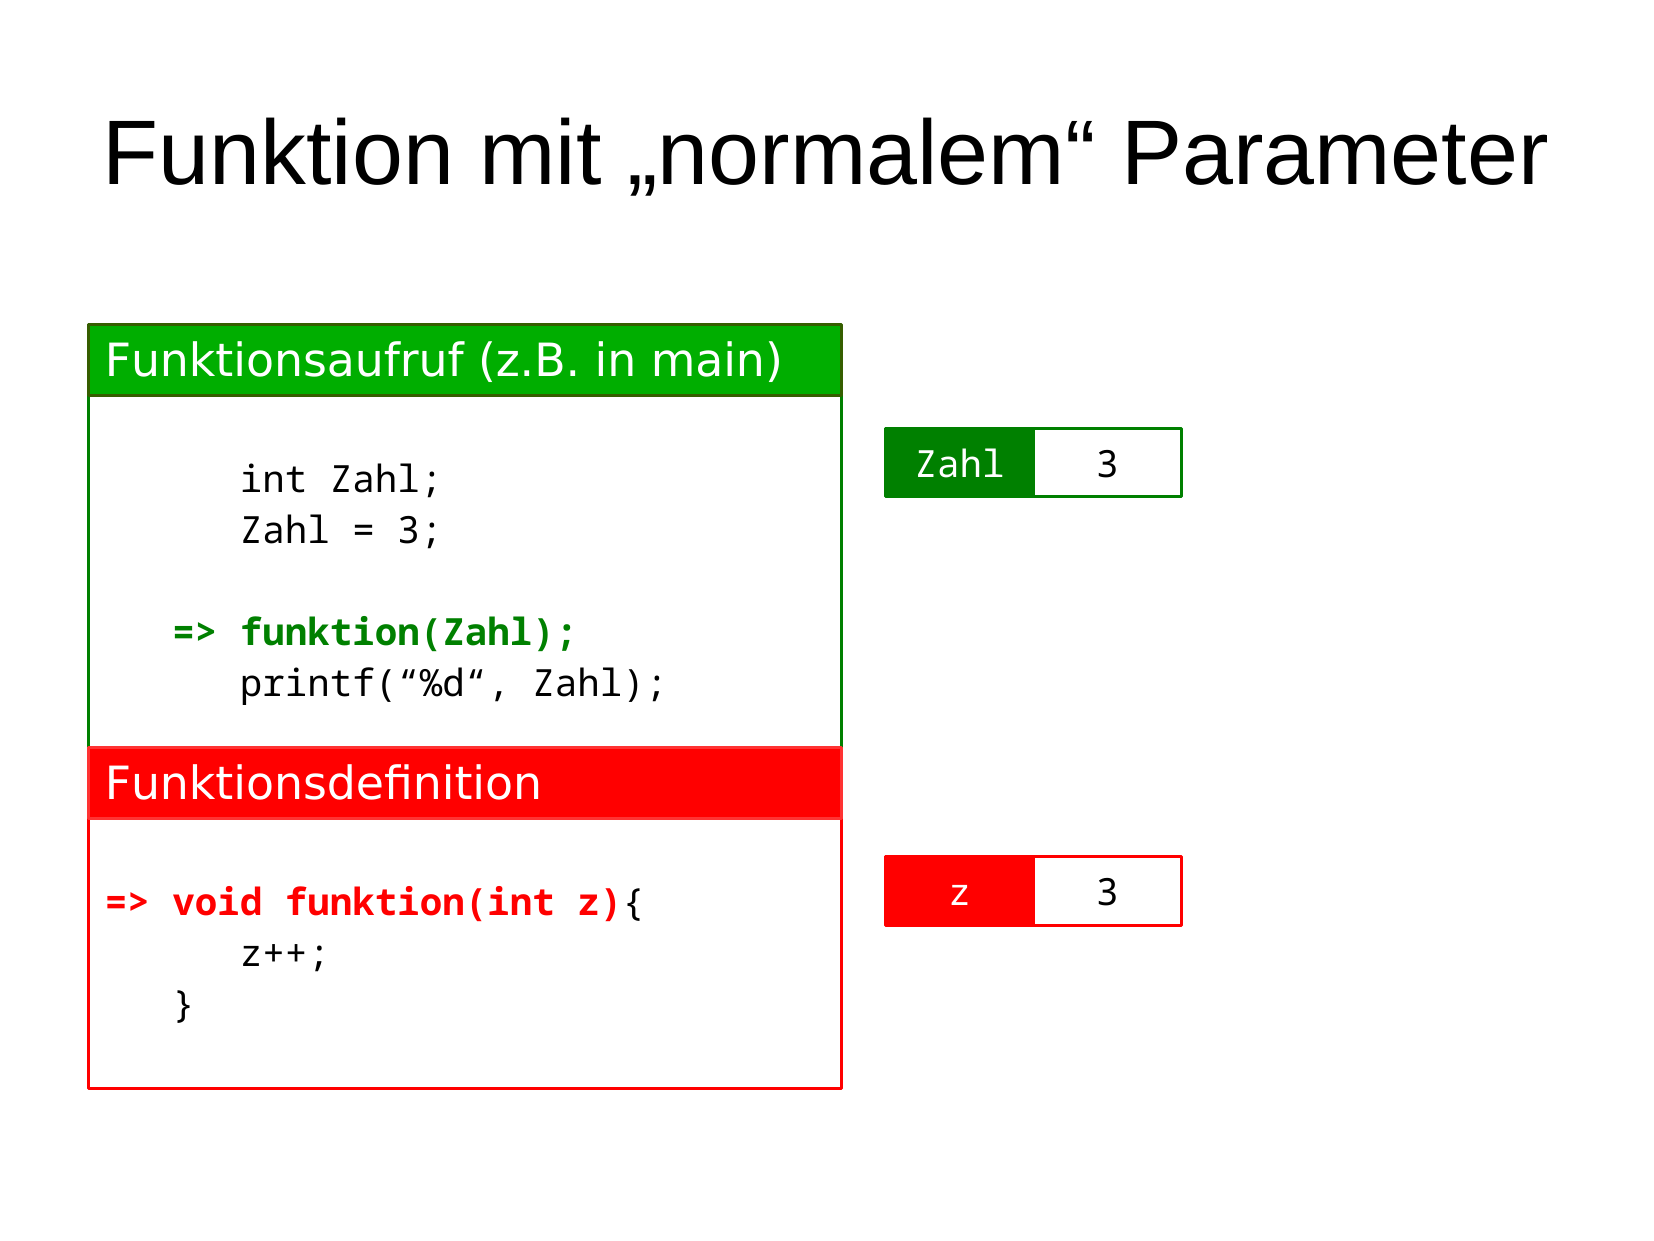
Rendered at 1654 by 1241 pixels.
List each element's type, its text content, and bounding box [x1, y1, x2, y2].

text_box 3 [1033, 856, 1182, 918]
text_box Funktionsaufruf (z.B. in main) [88, 324, 842, 396]
title Funktion mit „normalem“ Parameter [82, 49, 1571, 257]
text_box 3 [1033, 428, 1182, 490]
text_box Zahl [885, 428, 1032, 490]
text_box => void funktion(int z){ z++; } [88, 820, 842, 1052]
text_box int Zahl; Zahl = 3; => funktion(Zahl); printf(“%d“, Zahl); [88, 397, 842, 716]
text_box Funktionsdefinition [88, 747, 842, 819]
text_box z [885, 856, 1032, 918]
